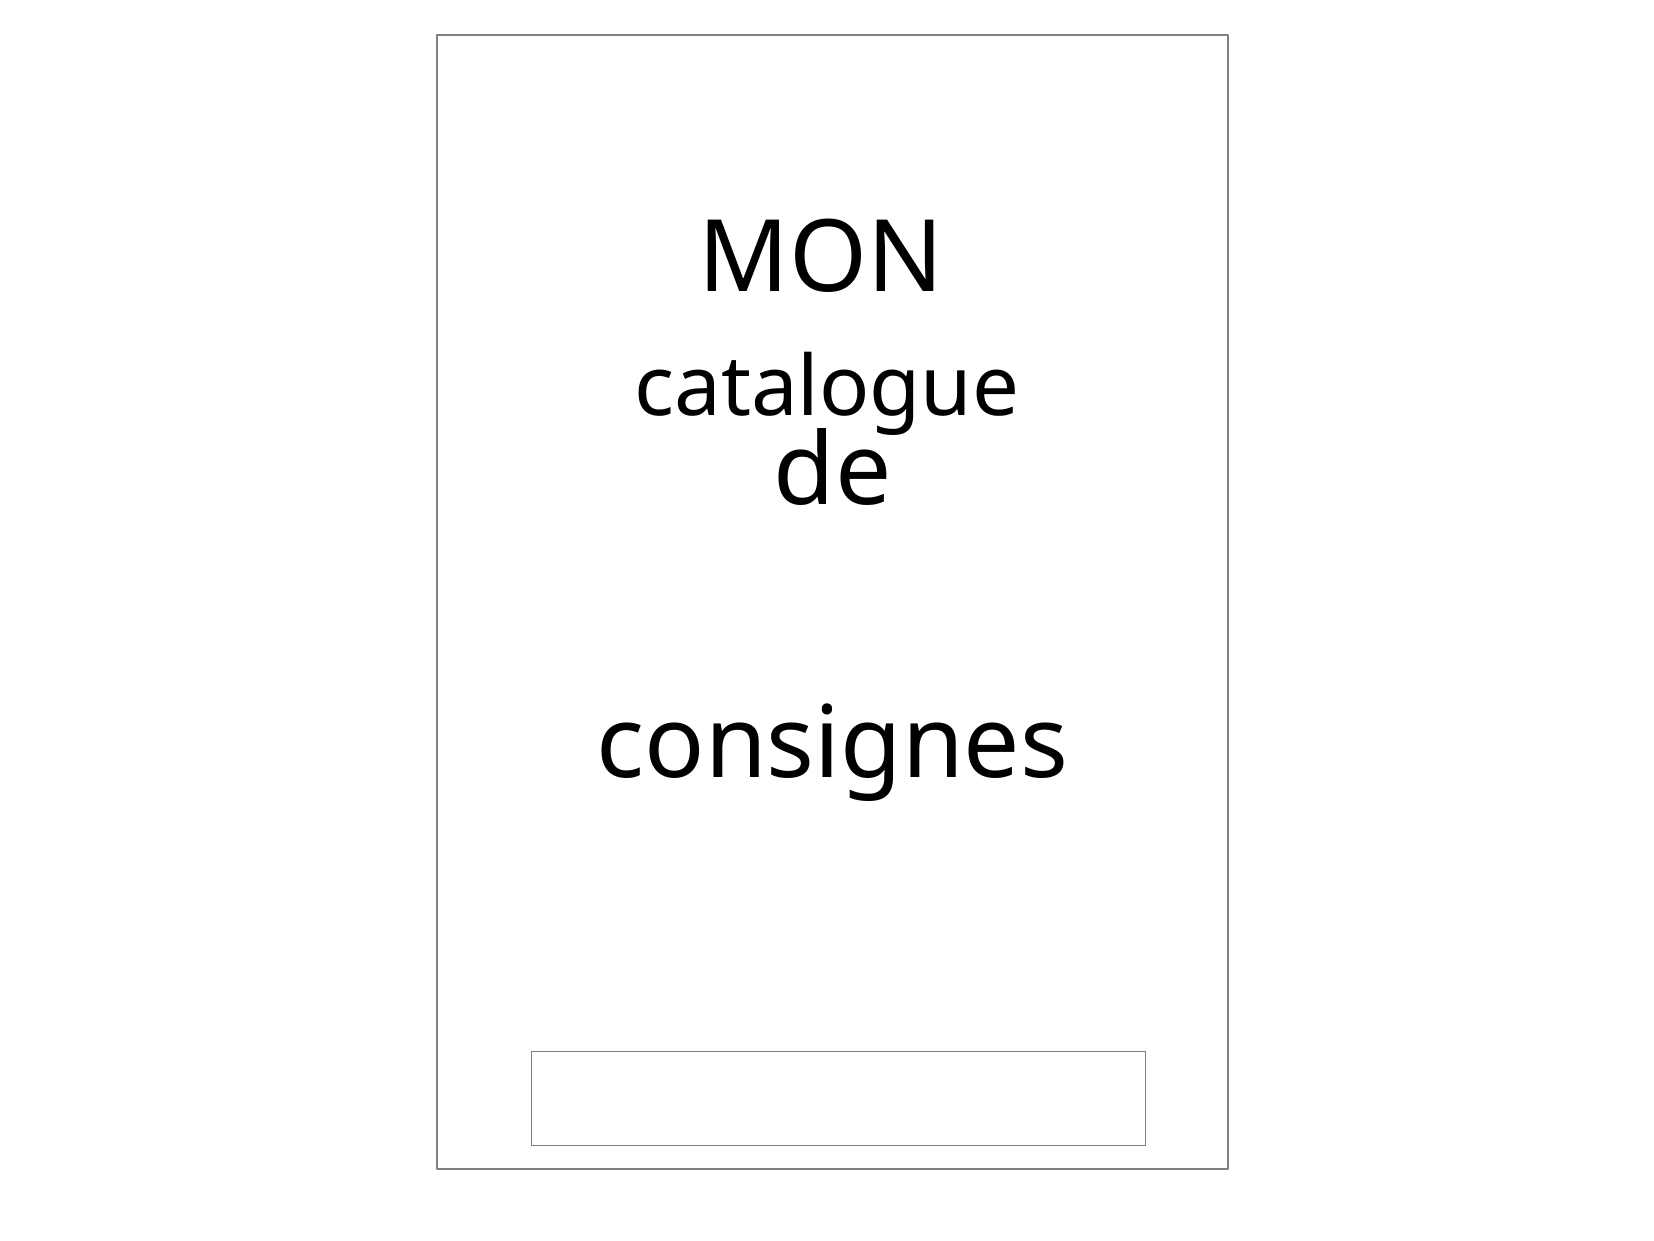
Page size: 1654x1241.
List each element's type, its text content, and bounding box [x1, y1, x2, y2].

text_box de consignes [437, 35, 1229, 1170]
text_box catalogue [507, 318, 1146, 494]
text_box MON [472, 176, 1170, 331]
